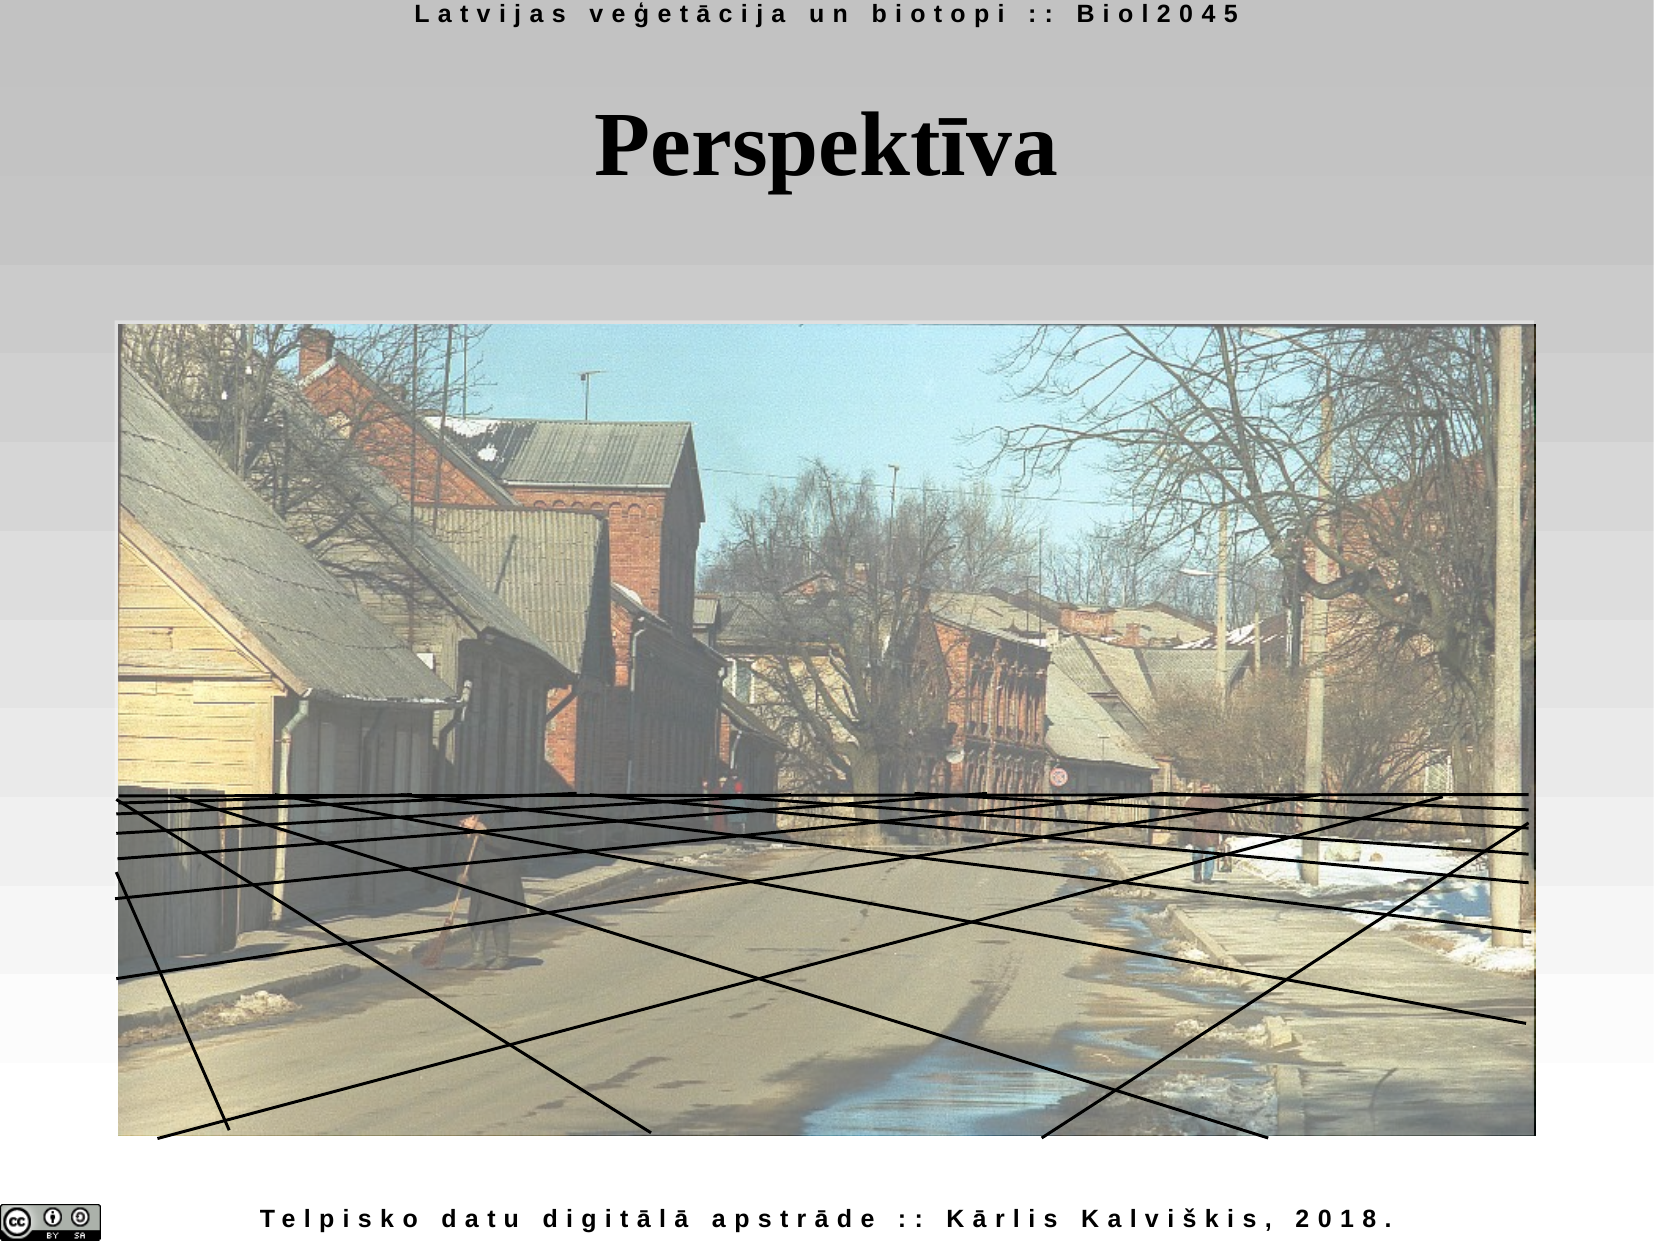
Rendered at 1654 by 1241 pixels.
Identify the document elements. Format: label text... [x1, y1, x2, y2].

text_box [313, 798, 416, 802]
title Perspektīva [0, 1, 1654, 287]
text_box [466, 797, 636, 808]
text_box [1315, 797, 1432, 803]
text_box [1102, 797, 1268, 808]
text_box [130, 803, 205, 811]
text_box [1305, 821, 1514, 849]
text_box [146, 811, 253, 828]
text_box [1144, 813, 1346, 835]
text_box [558, 884, 962, 976]
text_box [206, 800, 307, 807]
text_box [765, 859, 1109, 920]
text_box [173, 827, 313, 850]
text_box [114, 898, 222, 1136]
text_box [114, 320, 1534, 1136]
text_box [209, 845, 397, 883]
text_box [353, 915, 751, 1043]
text_box [640, 813, 855, 834]
text_box [1238, 839, 1477, 873]
text_box [866, 798, 1042, 811]
text_box [1236, 801, 1398, 817]
text_box [420, 853, 738, 911]
text_box [232, 806, 378, 823]
text_box [114, 873, 124, 897]
text_box [549, 804, 732, 819]
text_box [786, 807, 934, 820]
text_box [260, 871, 537, 941]
text_box [1132, 856, 1440, 912]
text_box [131, 887, 340, 970]
text_box [1050, 1093, 1253, 1136]
text_box [163, 946, 504, 1118]
picture [0, 287, 1654, 1241]
text_box [603, 838, 895, 879]
text_box [417, 812, 597, 830]
text_box [280, 819, 460, 841]
text_box [762, 824, 1025, 855]
text_box [177, 981, 1110, 1136]
text_box [696, 800, 809, 808]
text_box [768, 924, 1280, 1088]
text_box [929, 839, 1214, 880]
text_box [337, 834, 569, 867]
text_box [494, 823, 720, 849]
text_box [982, 884, 1380, 977]
text_box [1060, 827, 1278, 852]
text_box [990, 804, 1196, 823]
text_box [350, 801, 498, 815]
text_box [775, 797, 905, 803]
text_box [903, 816, 1101, 835]
